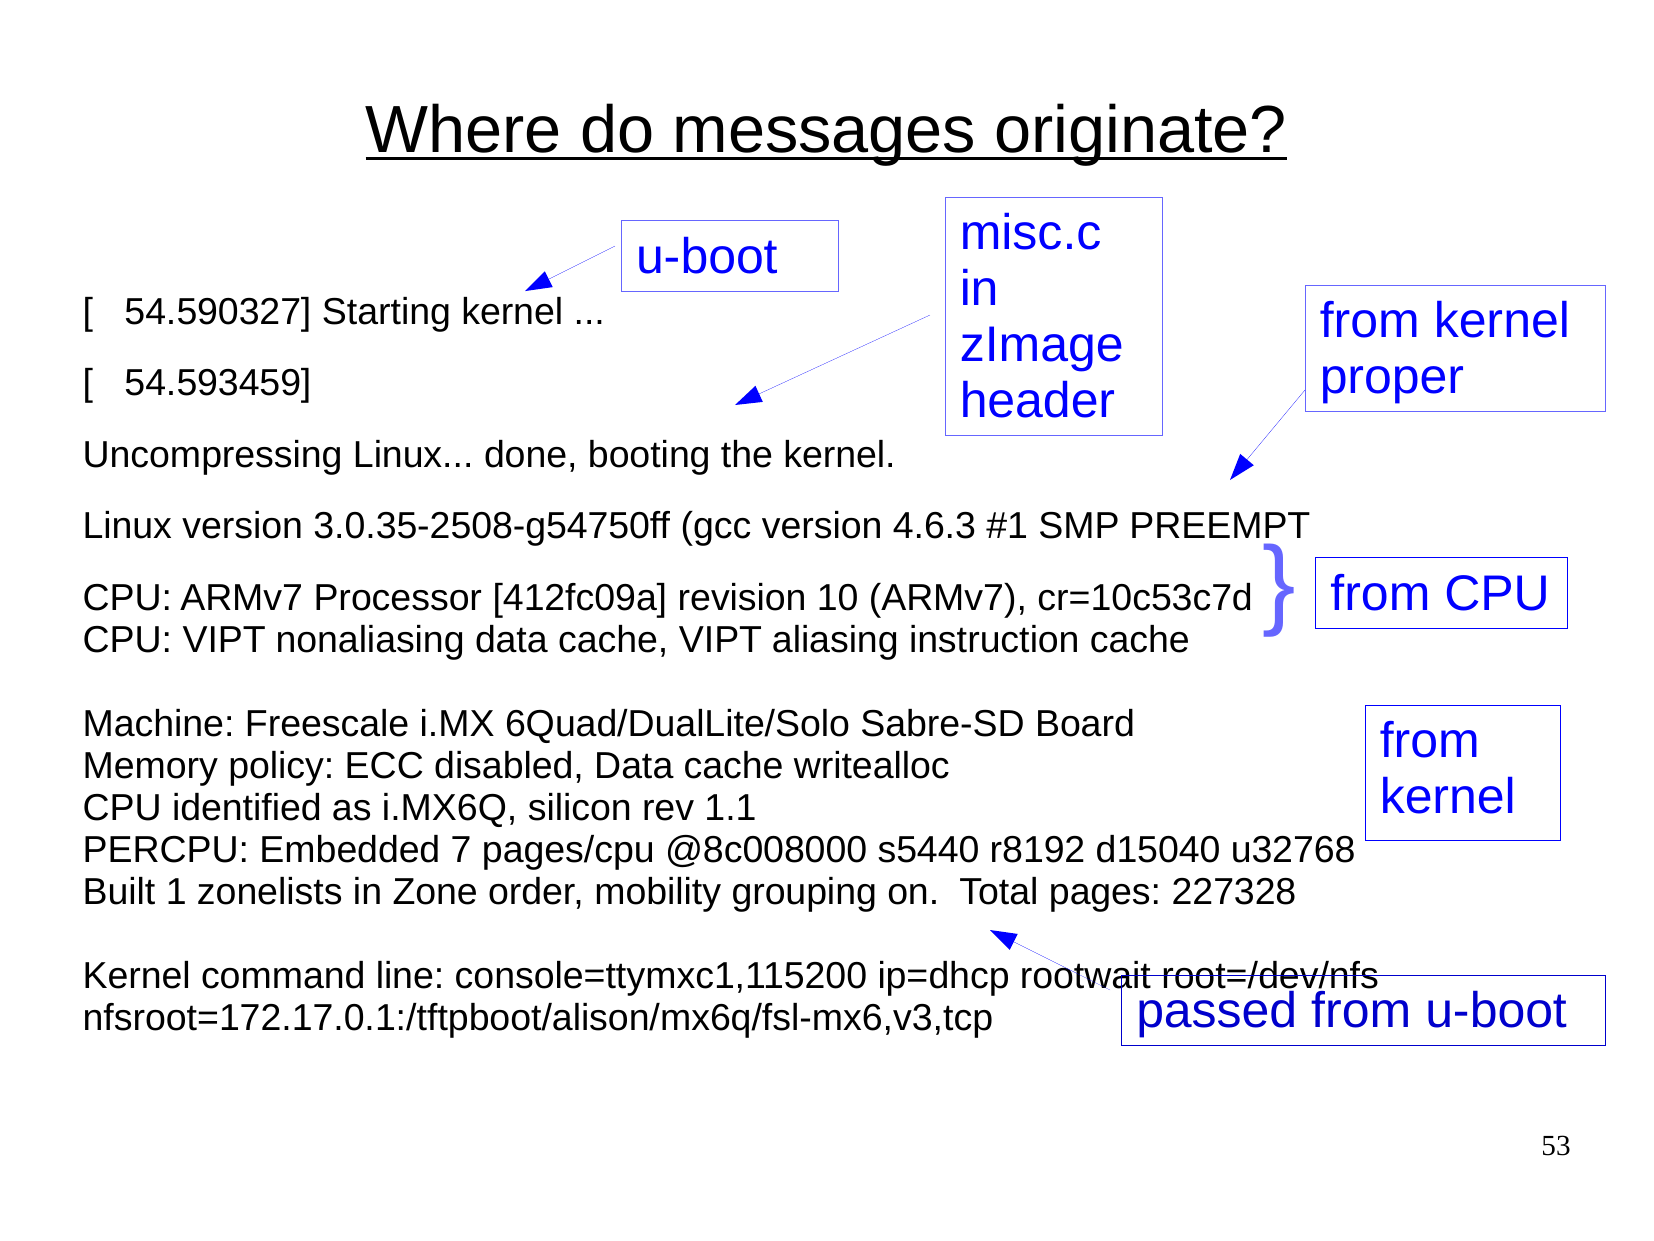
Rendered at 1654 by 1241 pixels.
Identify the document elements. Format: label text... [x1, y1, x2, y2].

text_box from CPU [1315, 557, 1568, 629]
text_box } [1247, 518, 1291, 646]
text_box misc.c in zImage header [945, 197, 1163, 406]
text_box u-boot [621, 220, 839, 292]
list [ 54.590327] Starting kernel ... [ 54.593459] Uncompressing Linux... done, booting the kernel. Linux version 3.0.35-2508-g54750ff (gcc version 4.6.3 #1 SMP PREEMPT CPU: ARMv7 Processor [412fc09a] revision 10 (ARMv7), cr=10c53c7d CPU: VIPT nonaliasing data cache, VIPT aliasing instruction cache Machine: Freescale i.MX 6Quad/DualLite/Solo Sabre-SD Board Memory policy: ECC disabled, Data cache writealloc CPU identified as i.MX6Q, silicon rev 1.1 PERCPU: Embedded 7 pages/cpu @8c008000 s5440 r8192 d15040 u32768 Built 1 zonelists in Zone order, mobility grouping on. Total pages: 227328 Kernel command line: console=ttymxc1,115200 ip=dhcp rootwait root=/dev/nfs nfsroot=172.17.0.1:/tftpboot/alison/mx6q/fsl-mx6,v3,tcp [82, 290, 1571, 1010]
text_box from kernel proper [1305, 285, 1606, 412]
text_box passed from u-boot [1121, 975, 1606, 1046]
title Where do messages originate? [82, 49, 1571, 211]
text_box from kernel [1365, 705, 1561, 841]
